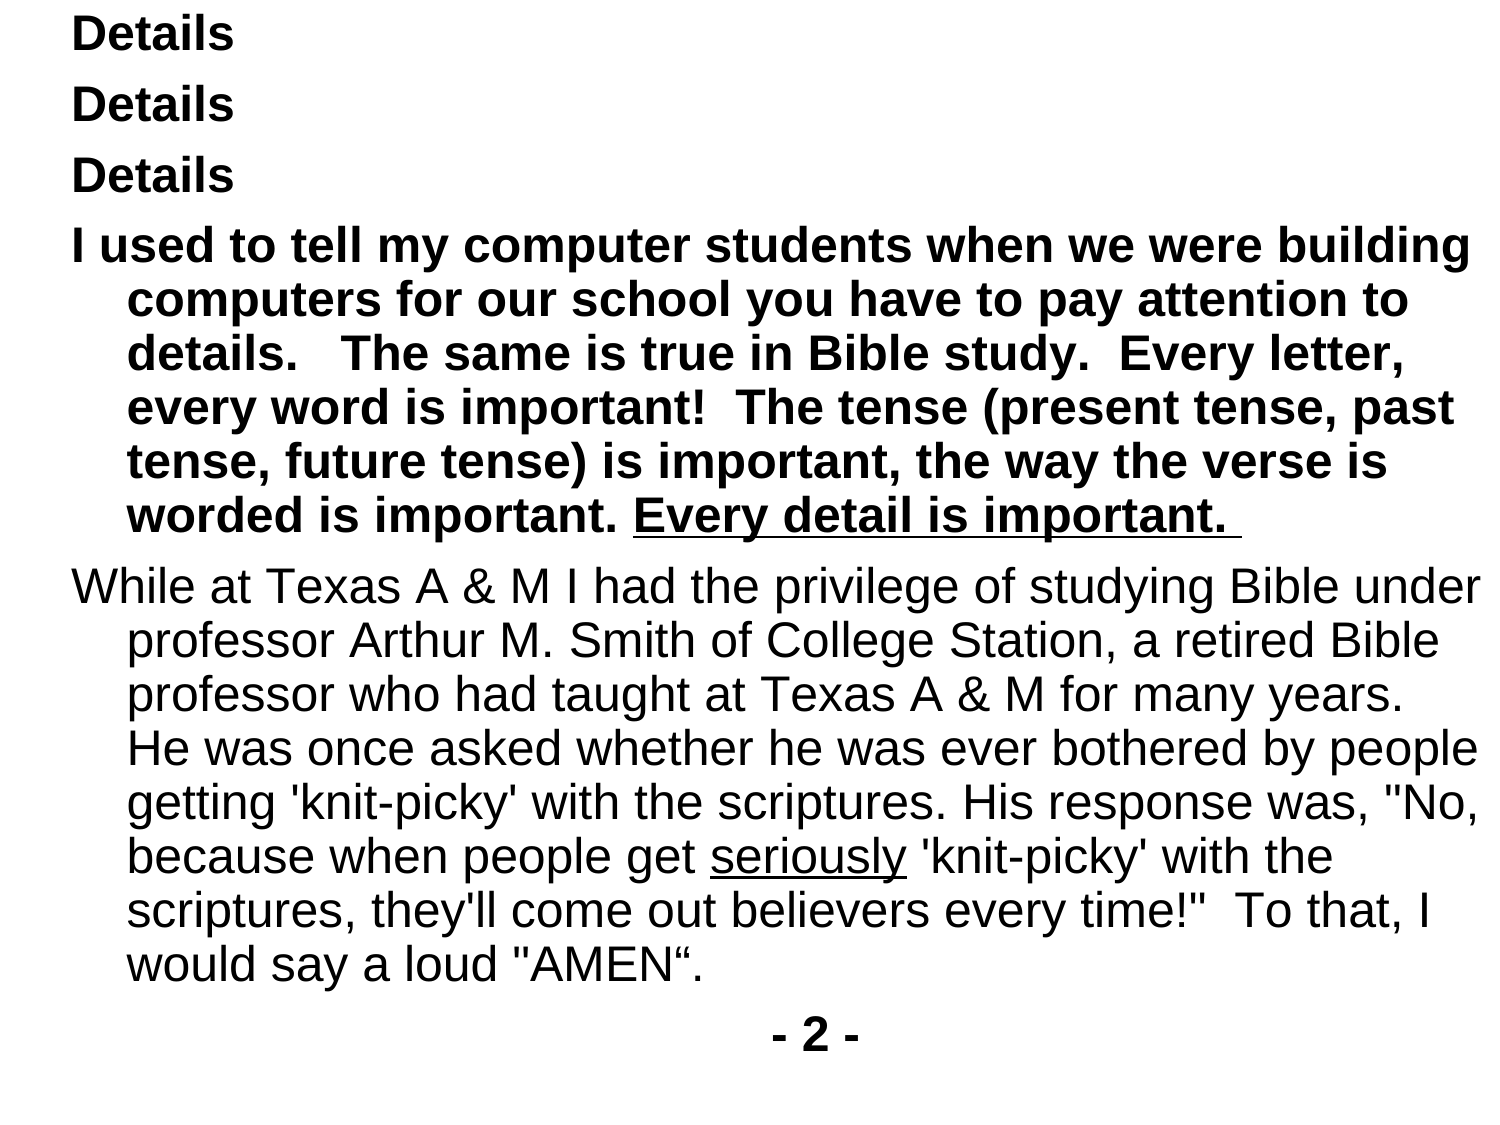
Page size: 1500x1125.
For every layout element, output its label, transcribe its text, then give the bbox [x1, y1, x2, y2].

list Details Details Details I used to tell my computer students when we were building computers for our school you have to pay attention to details. The same is true in Bible study. Every letter, every word is important! The tense (present tense, past tense, future tense) is important, the way the verse is worded is important. Every detail is important. While at Texas A & M I had the privilege of studying Bible under professor Arthur M. Smith of College Station, a retired Bible professor who had taught at Texas A & M for many years. He was once asked whether he was ever bothered by people getting 'knit-picky' with the scriptures. His response was, "No, because when people get seriously 'knit-picky' with the scriptures, they'll come out believers every time!" To that, I would say a loud "AMEN“. - 2 - [0, 0, 1500, 1125]
